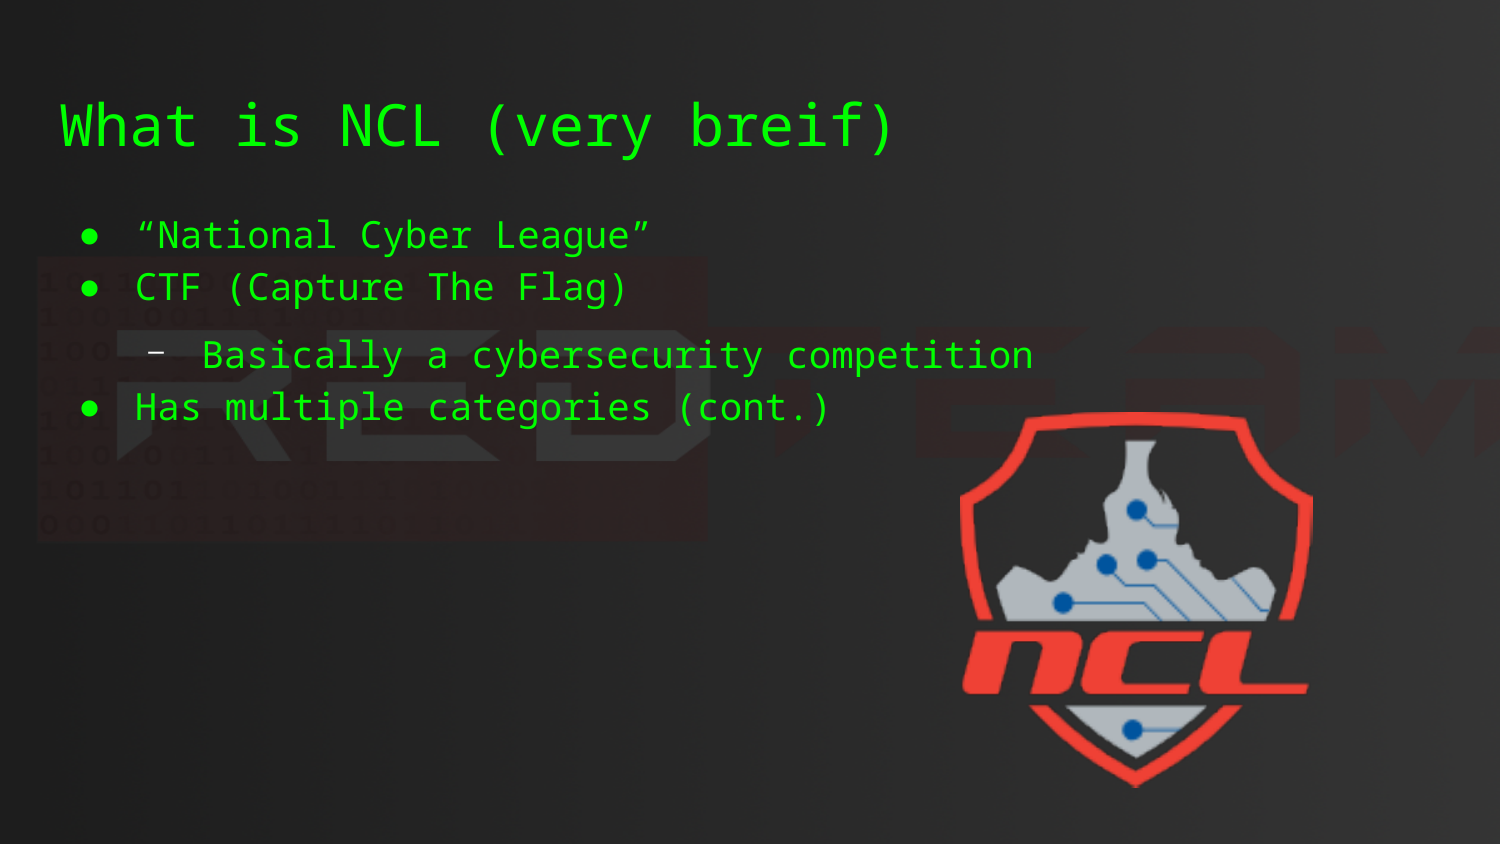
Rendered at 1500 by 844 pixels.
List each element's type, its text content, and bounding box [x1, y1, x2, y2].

list “National Cyber League” CTF (Capture The Flag) Basically a cybersecurity competition Has multiple categories (cont.) [44, 189, 1443, 750]
picture [0, 0, 1500, 844]
title What is NCL (very breif) [44, 72, 1443, 167]
